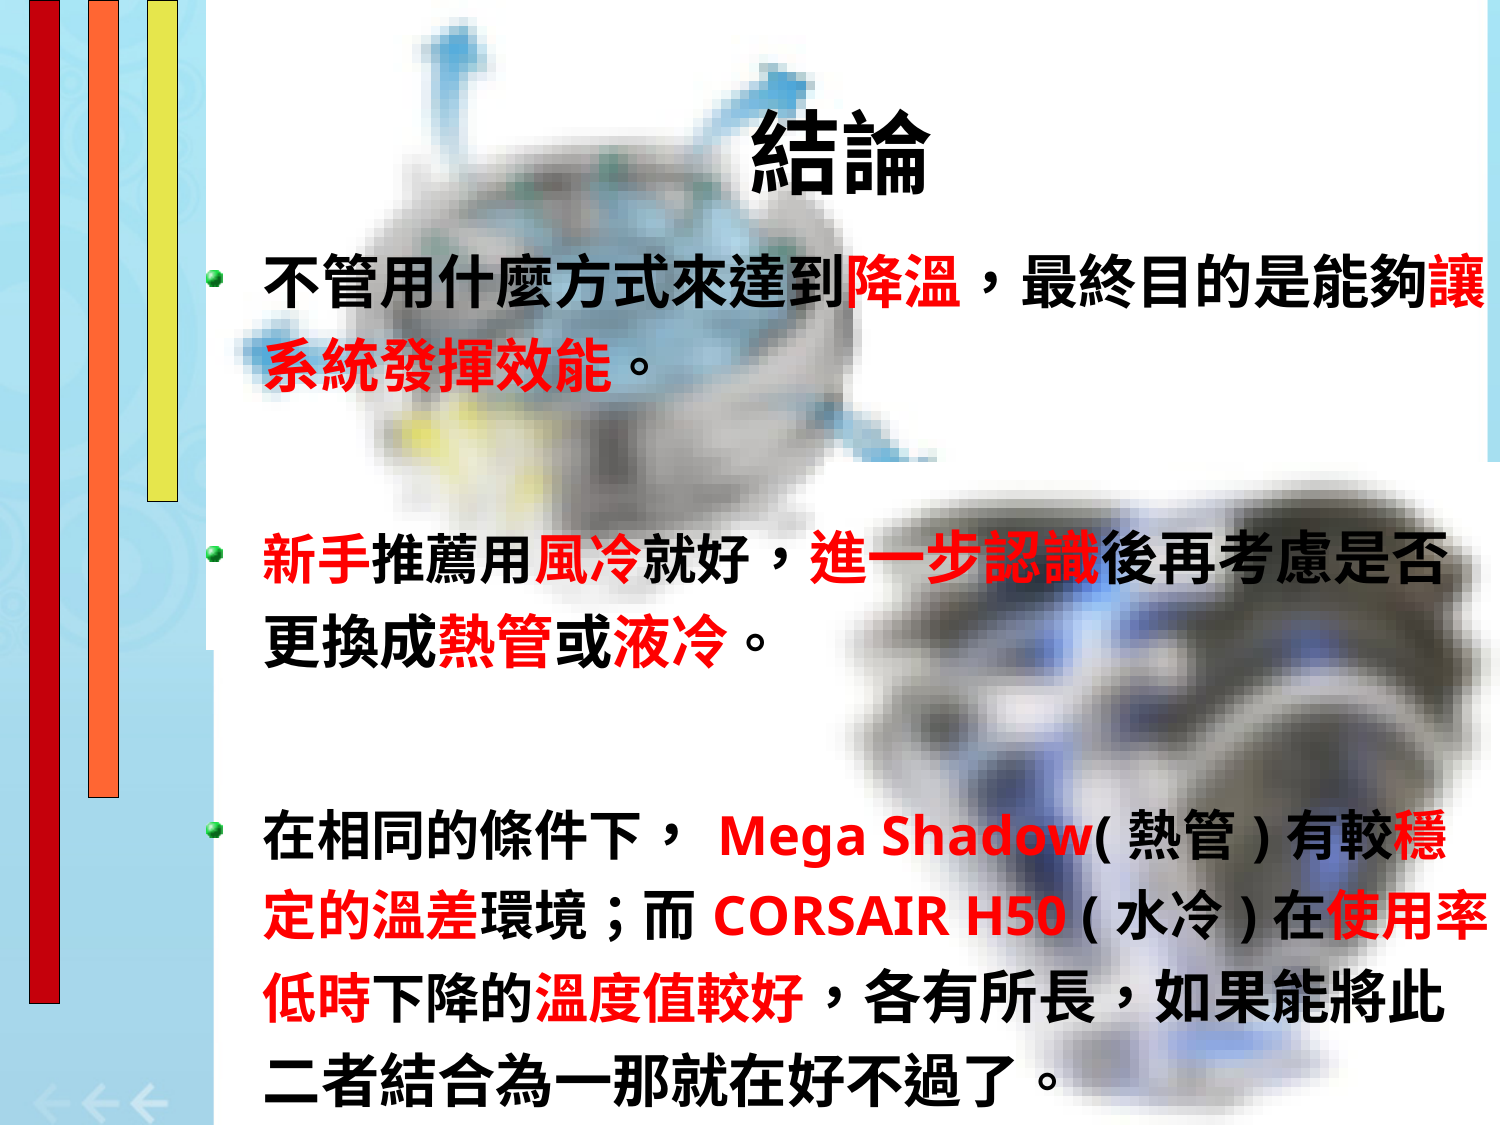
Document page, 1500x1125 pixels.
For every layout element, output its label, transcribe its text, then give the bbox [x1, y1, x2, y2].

picture [0, 0, 1500, 1125]
list 不管用什麼方式來達到降溫，最終目的是能夠讓系統發揮效能。 新手推薦用風冷就好，進一步認識後再考慮是否更換成熱管或液冷。 在相同的條件下，Mega Shadow(熱管)有較穩定的溫差環境；而CORSAIR H50 (水冷)在使用率低時下降的溫度值較好，各有所長，如果能將此二者結合為一那就在好不過了。 [206, 236, 1500, 1125]
title 結論 [236, 59, 1447, 236]
